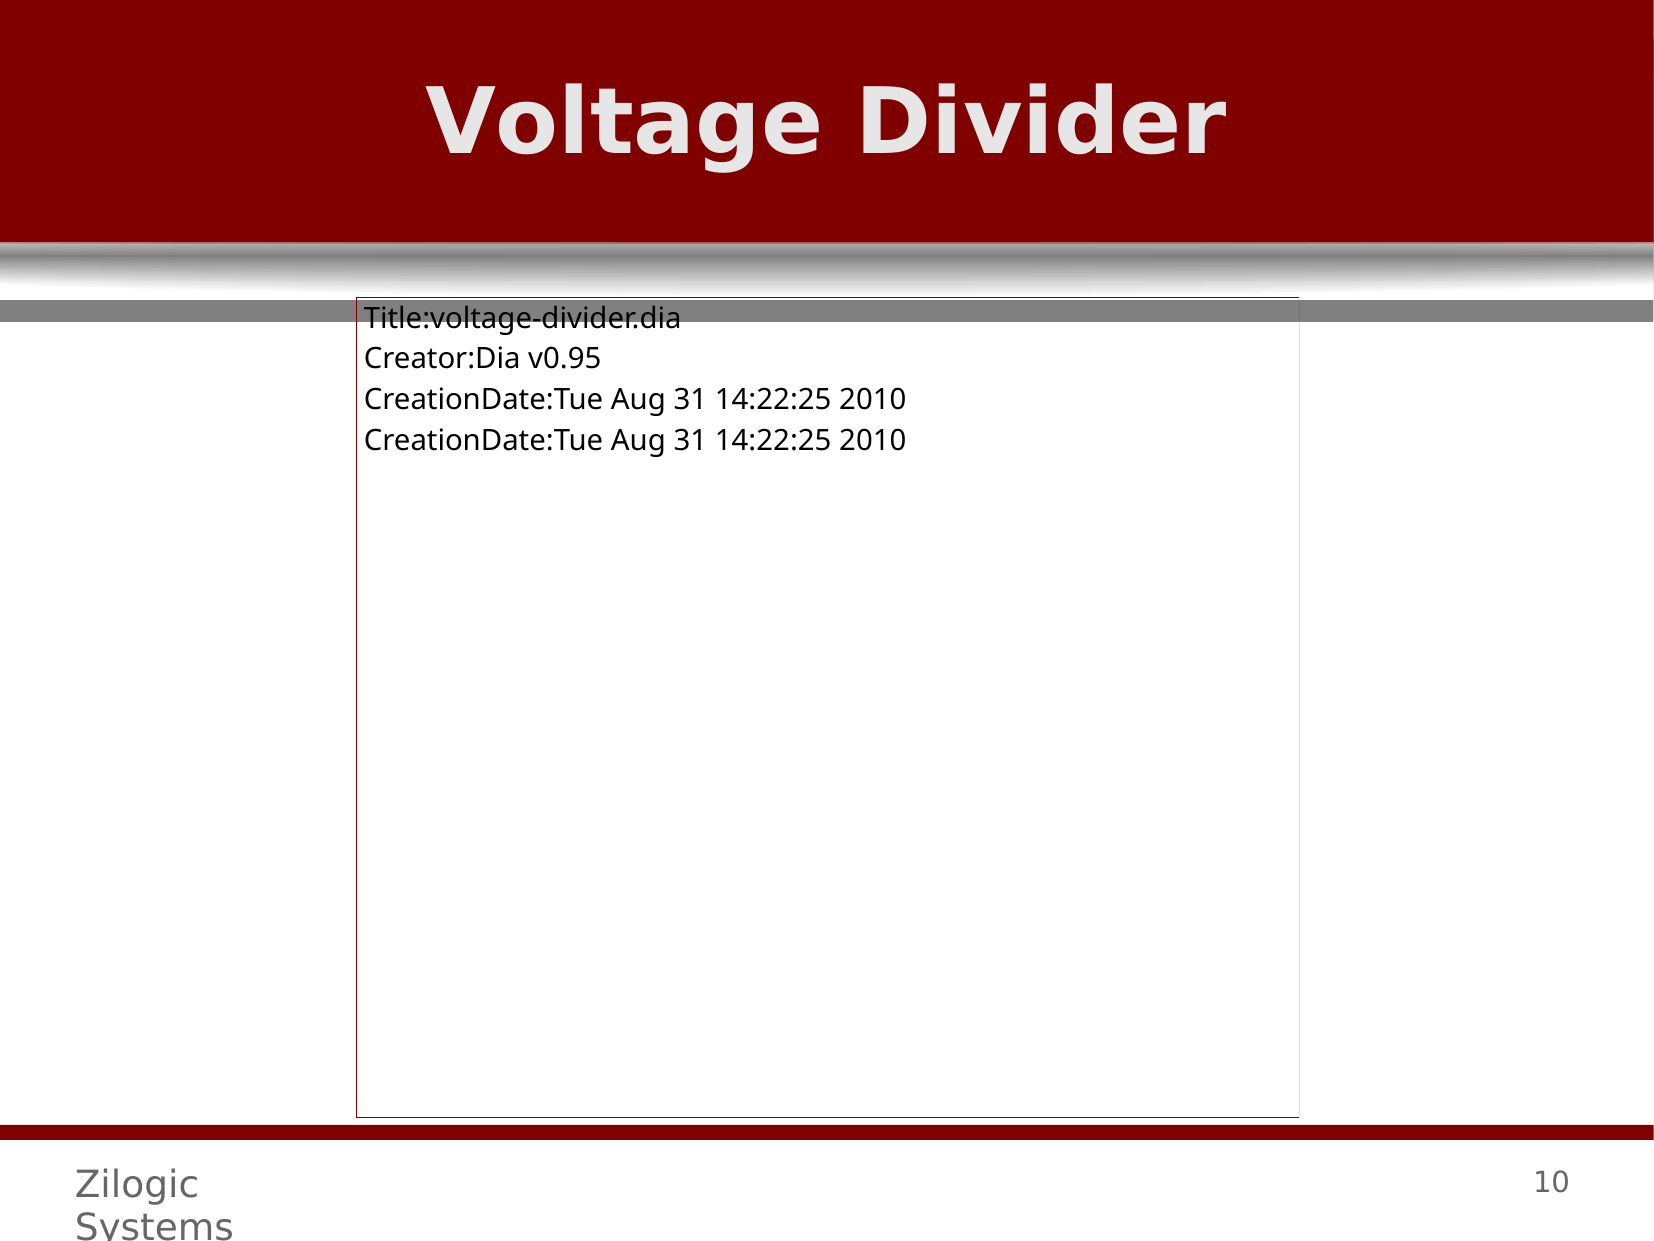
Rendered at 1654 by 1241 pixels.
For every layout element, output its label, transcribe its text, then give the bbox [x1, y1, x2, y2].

picture [354, 295, 1300, 1118]
title Voltage Divider [82, 26, 1571, 218]
